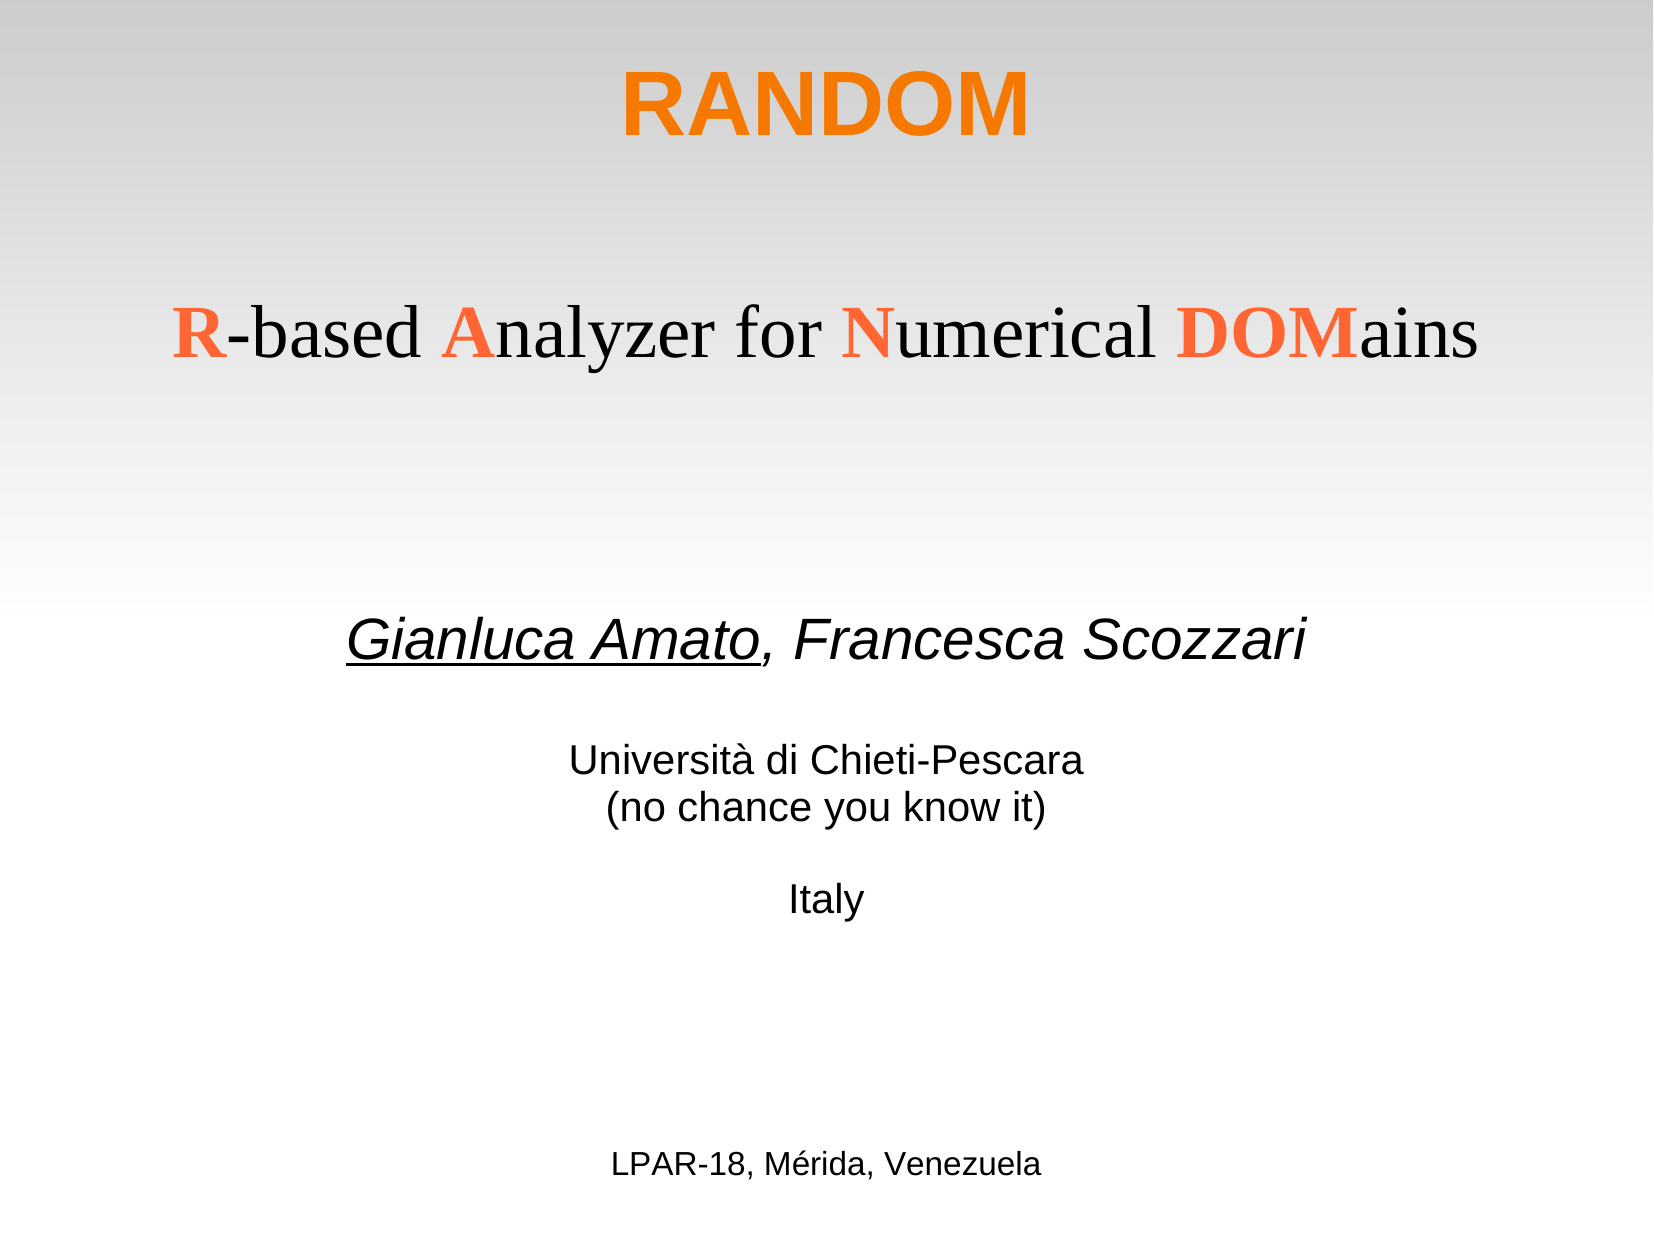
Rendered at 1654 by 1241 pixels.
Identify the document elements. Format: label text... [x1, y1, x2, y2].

title RANDOM [82, 49, 1571, 158]
subtitle R-based Analyzer for Numerical DOMains Gianluca Amato, Francesca Scozzari Università di Chieti-Pescara (no chance you know it) Italy LPAR-18, Mérida, Venezuela [82, 290, 1571, 1181]
